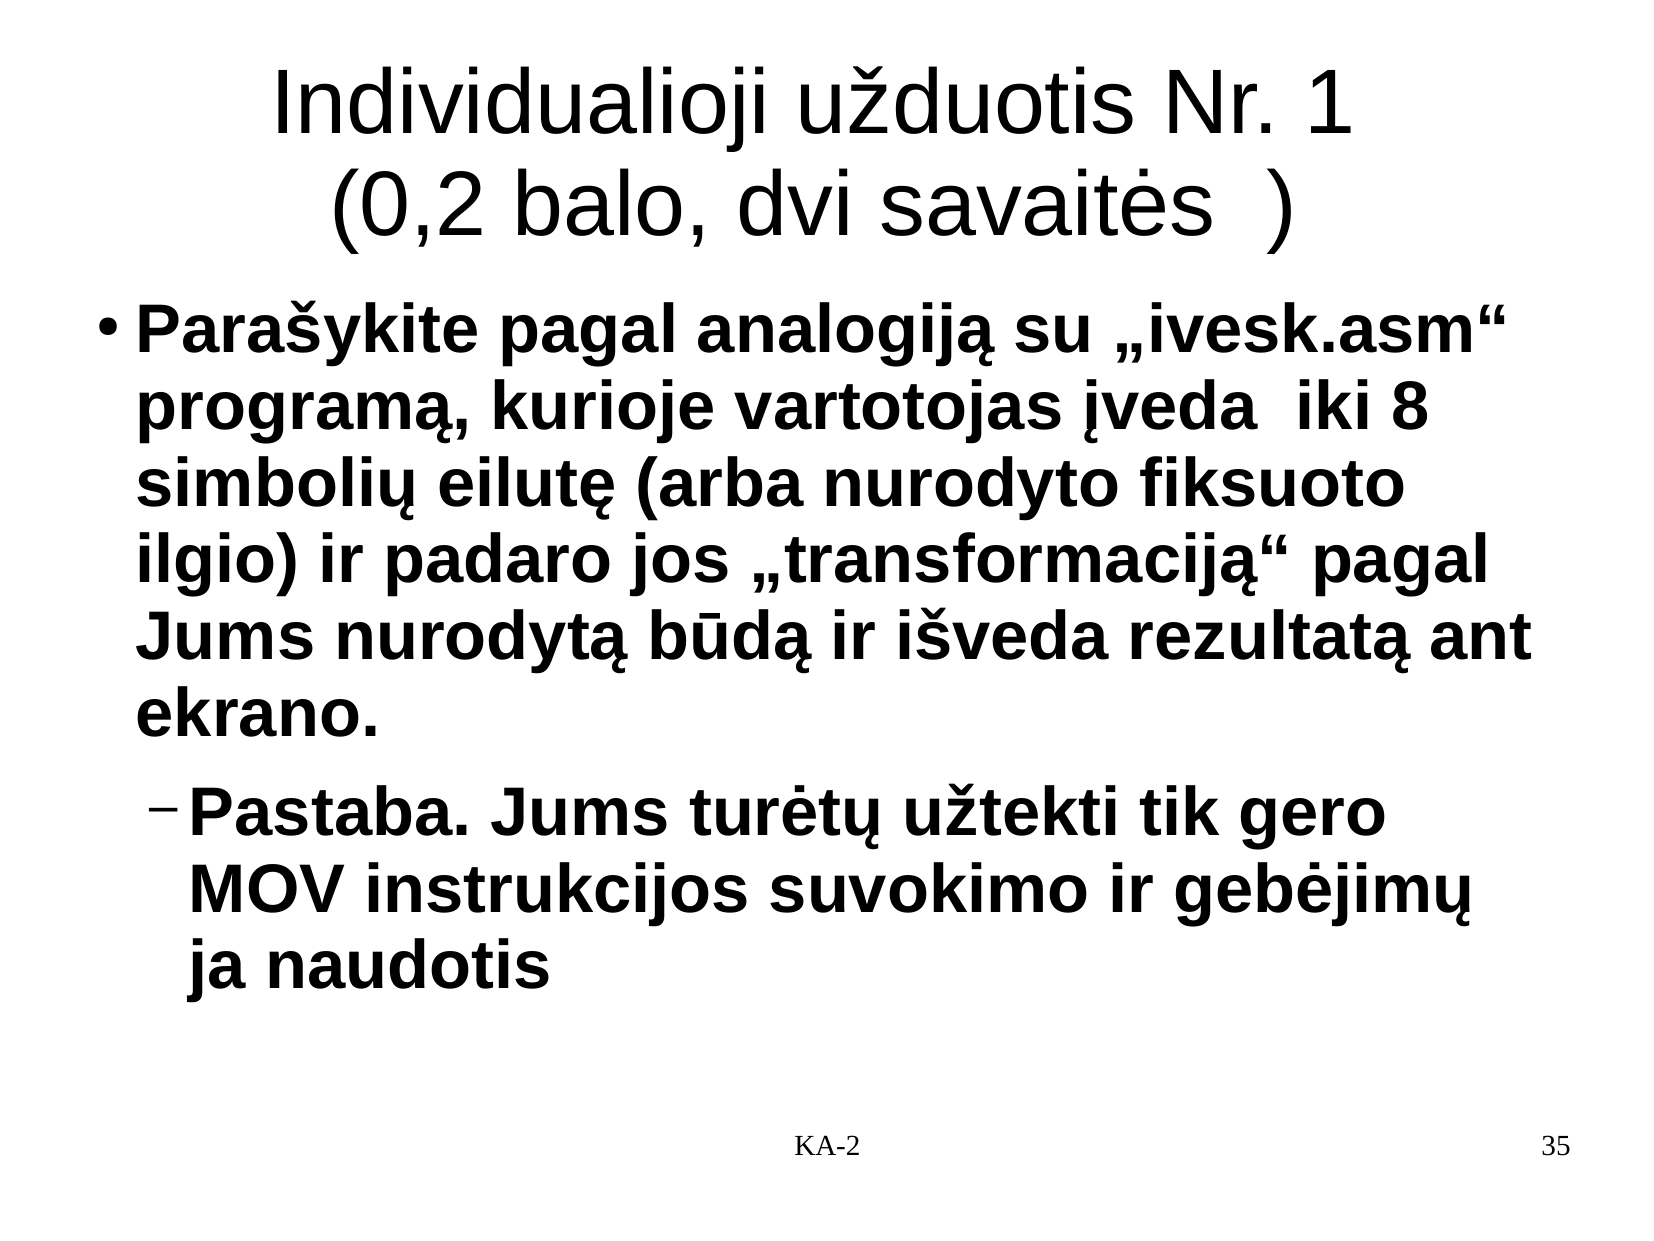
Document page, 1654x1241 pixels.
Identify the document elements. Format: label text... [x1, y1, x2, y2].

list Parašykite pagal analogiją su „ivesk.asm“ programą, kurioje vartotojas įveda iki 8 simbolių eilutę (arba nurodyto fiksuoto ilgio) ir padaro jos „transformaciją“ pagal Jums nurodytą būdą ir išveda rezultatą ant ekrano. Pastaba. Jums turėtų užtekti tik gero MOV instrukcijos suvokimo ir gebėjimų ja naudotis [82, 290, 1538, 1010]
title Individualioji užduotis Nr. 1 (0,2 balo, dvi savaitės ) [82, 49, 1571, 257]
